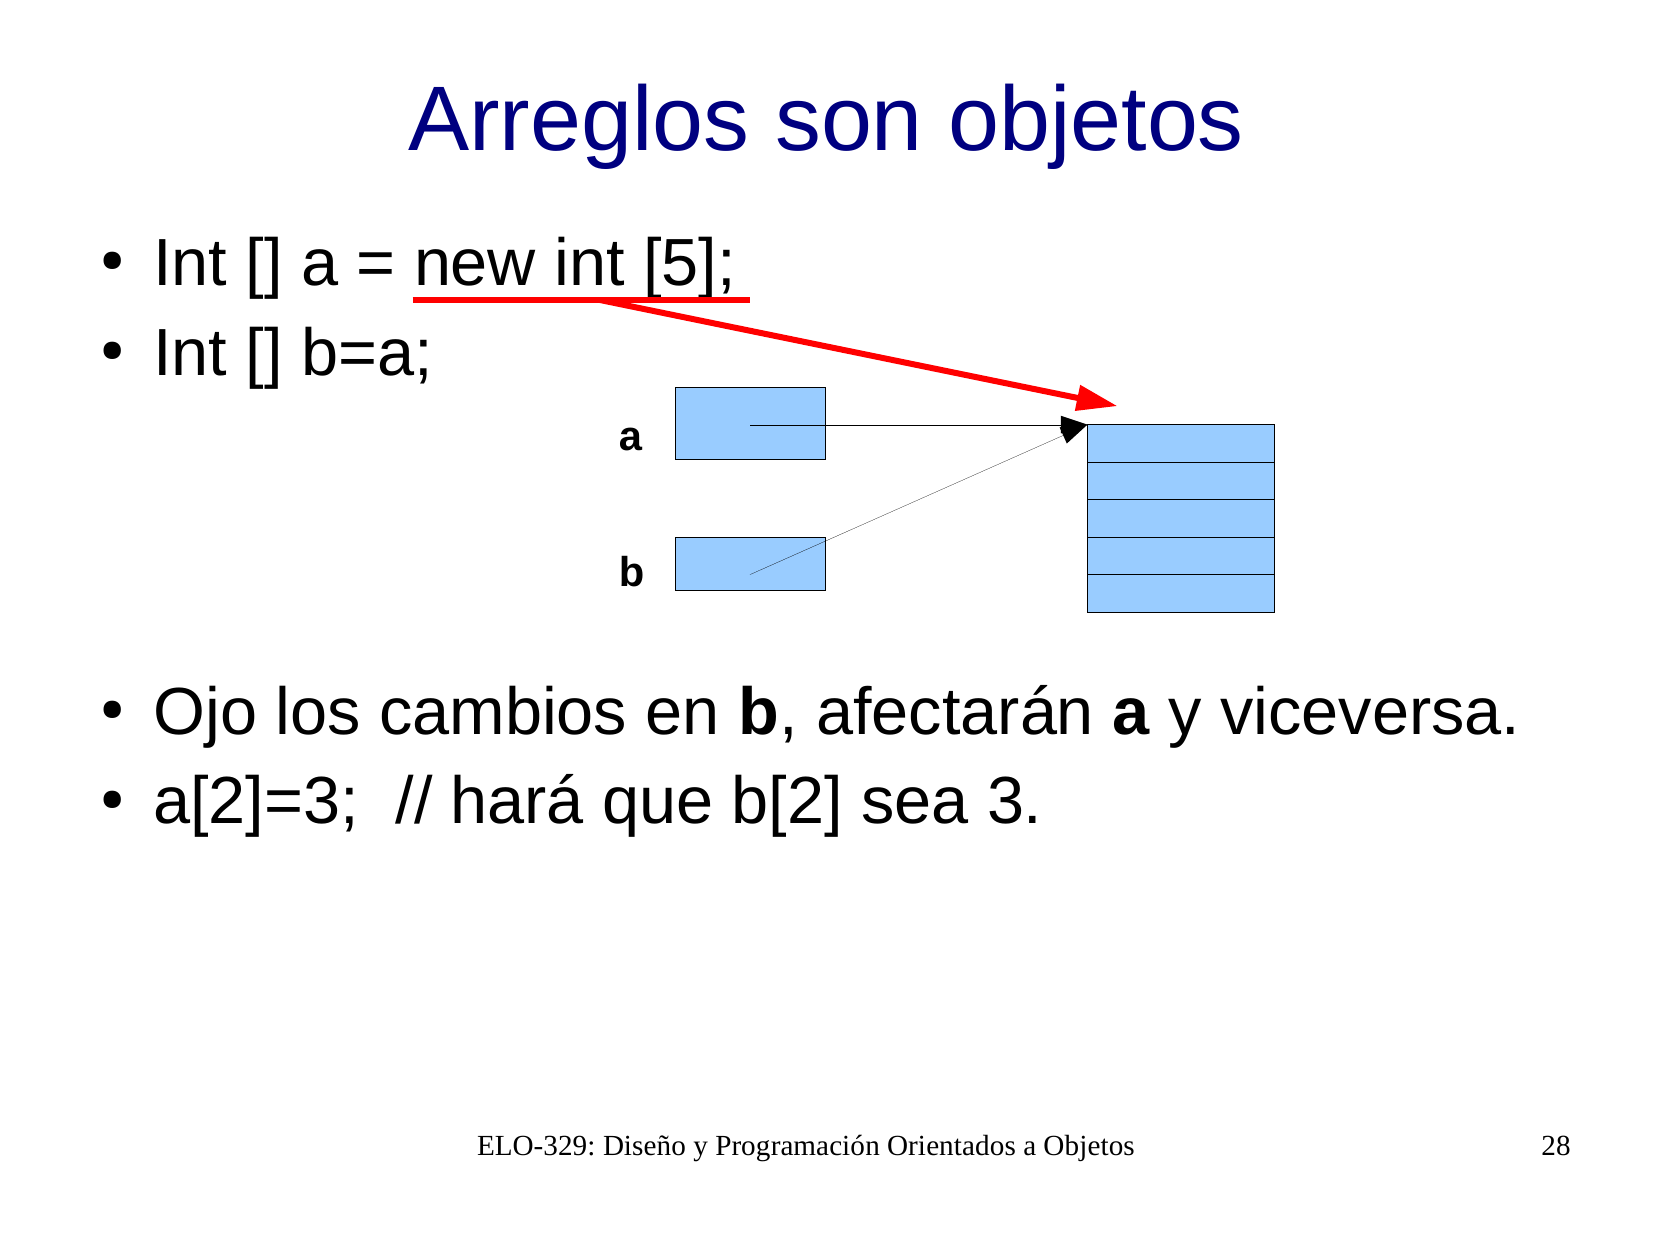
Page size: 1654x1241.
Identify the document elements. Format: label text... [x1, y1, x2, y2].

title Arreglos son objetos [82, 49, 1571, 188]
text_box [1087, 424, 1275, 613]
text_box b [604, 540, 680, 610]
text_box a [604, 404, 680, 474]
list Int [] a = new int [5]; Int [] b=a; Ojo los cambios en b, afectarán a y viceversa. a[2]=3; // hará que b[2] sea 3. [82, 225, 1571, 1051]
text_box [675, 387, 826, 460]
text_box [675, 537, 826, 591]
